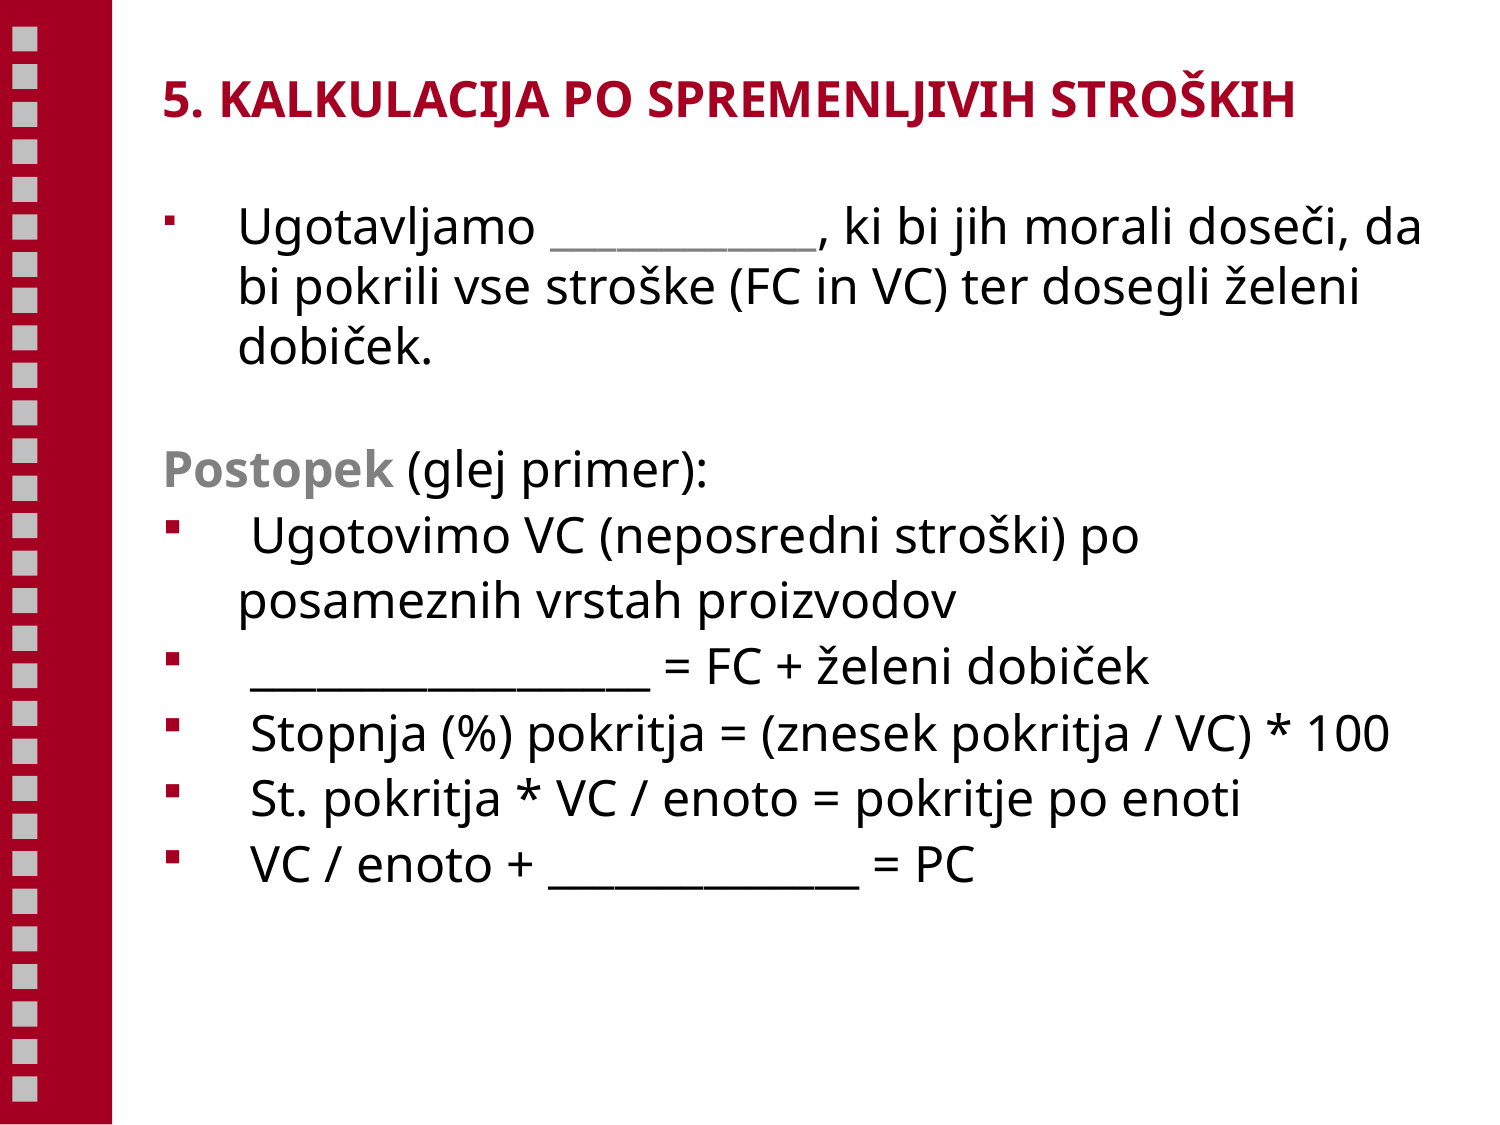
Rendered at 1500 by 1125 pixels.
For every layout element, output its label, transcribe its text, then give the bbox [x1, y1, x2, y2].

list 5. KALKULACIJA PO SPREMENLJIVIH STROŠKIH Ugotavljamo ____________, ki bi jih morali doseči, da bi pokrili vse stroške (FC in VC) ter dosegli želeni dobiček. [147, 66, 1459, 386]
text_box Postopek (glej primer): Ugotovimo VC (neposredni stroški) po posameznih vrstah proizvodov __________________ = FC + želeni dobiček Stopnja (%) pokritja = (znesek pokritja / VC) * 100 St. pokritja * VC / enoto = pokritje po enoti VC / enoto + ______________ = PC [147, 423, 1412, 901]
